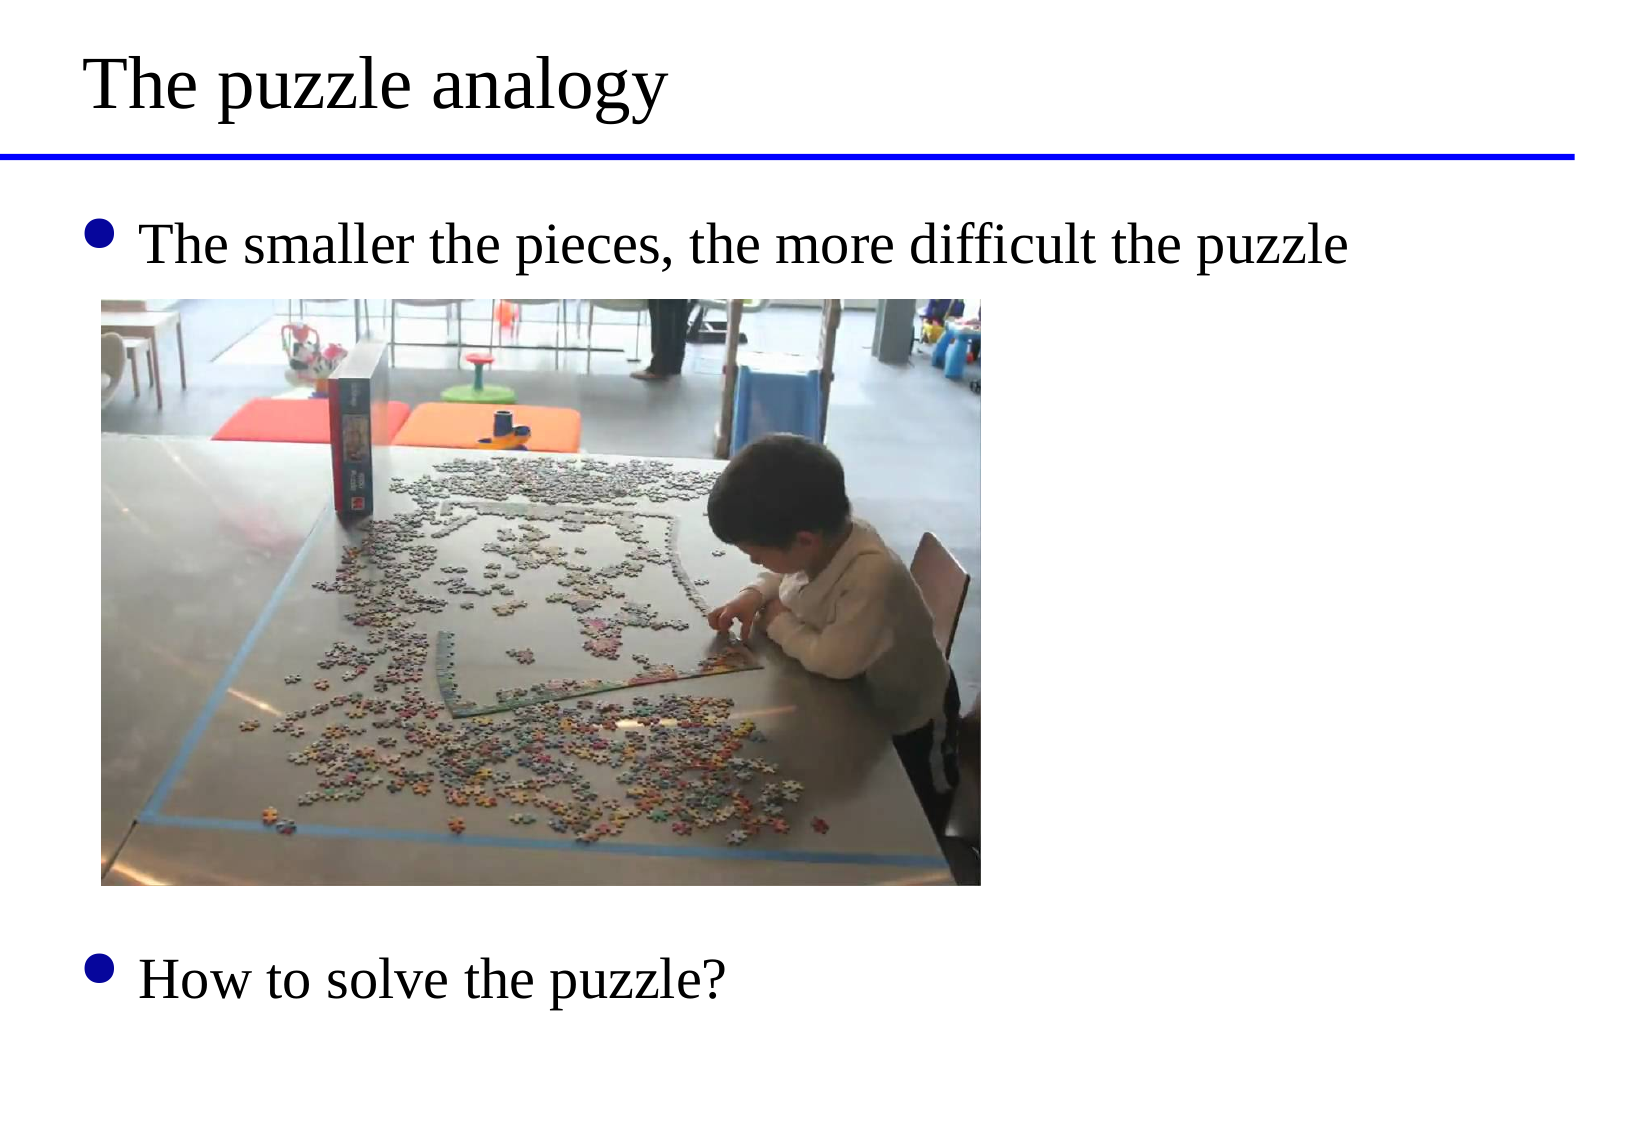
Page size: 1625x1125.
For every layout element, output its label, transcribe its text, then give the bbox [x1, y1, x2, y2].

picture [101, 299, 981, 886]
title The puzzle analogy [67, 27, 1544, 131]
list The smaller the pieces, the more difficult the puzzle How to solve the puzzle? [67, 198, 1478, 1061]
